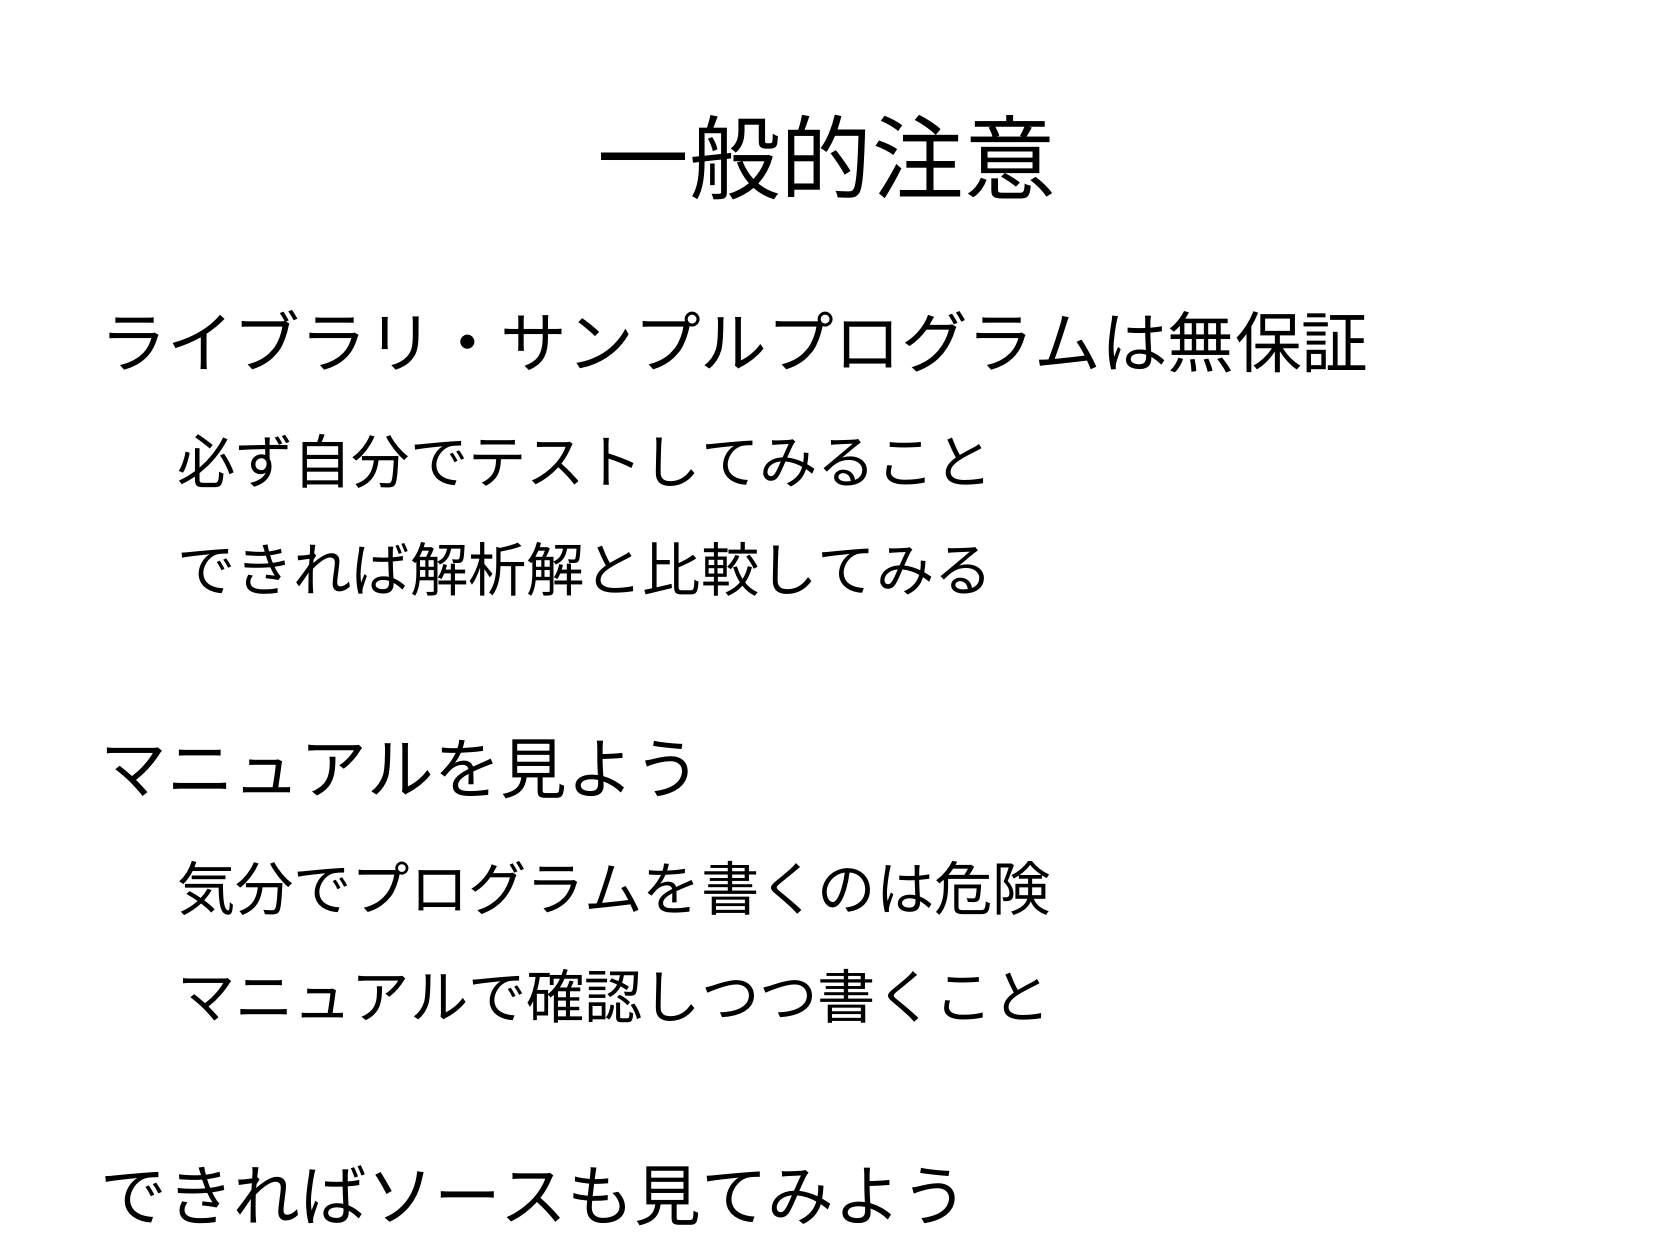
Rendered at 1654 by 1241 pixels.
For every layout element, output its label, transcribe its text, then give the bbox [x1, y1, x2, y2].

title 一般的注意 [82, 56, 1571, 250]
list ライブラリ・サンプルプログラムは無保証 必ず自分でテストしてみること できれば解析解と比較してみる マニュアルを見よう 気分でプログラムを書くのは危険 マニュアルで確認しつつ書くこと できればソースも見てみよう spml のマニュアルを見てみよう [82, 290, 1571, 1158]
